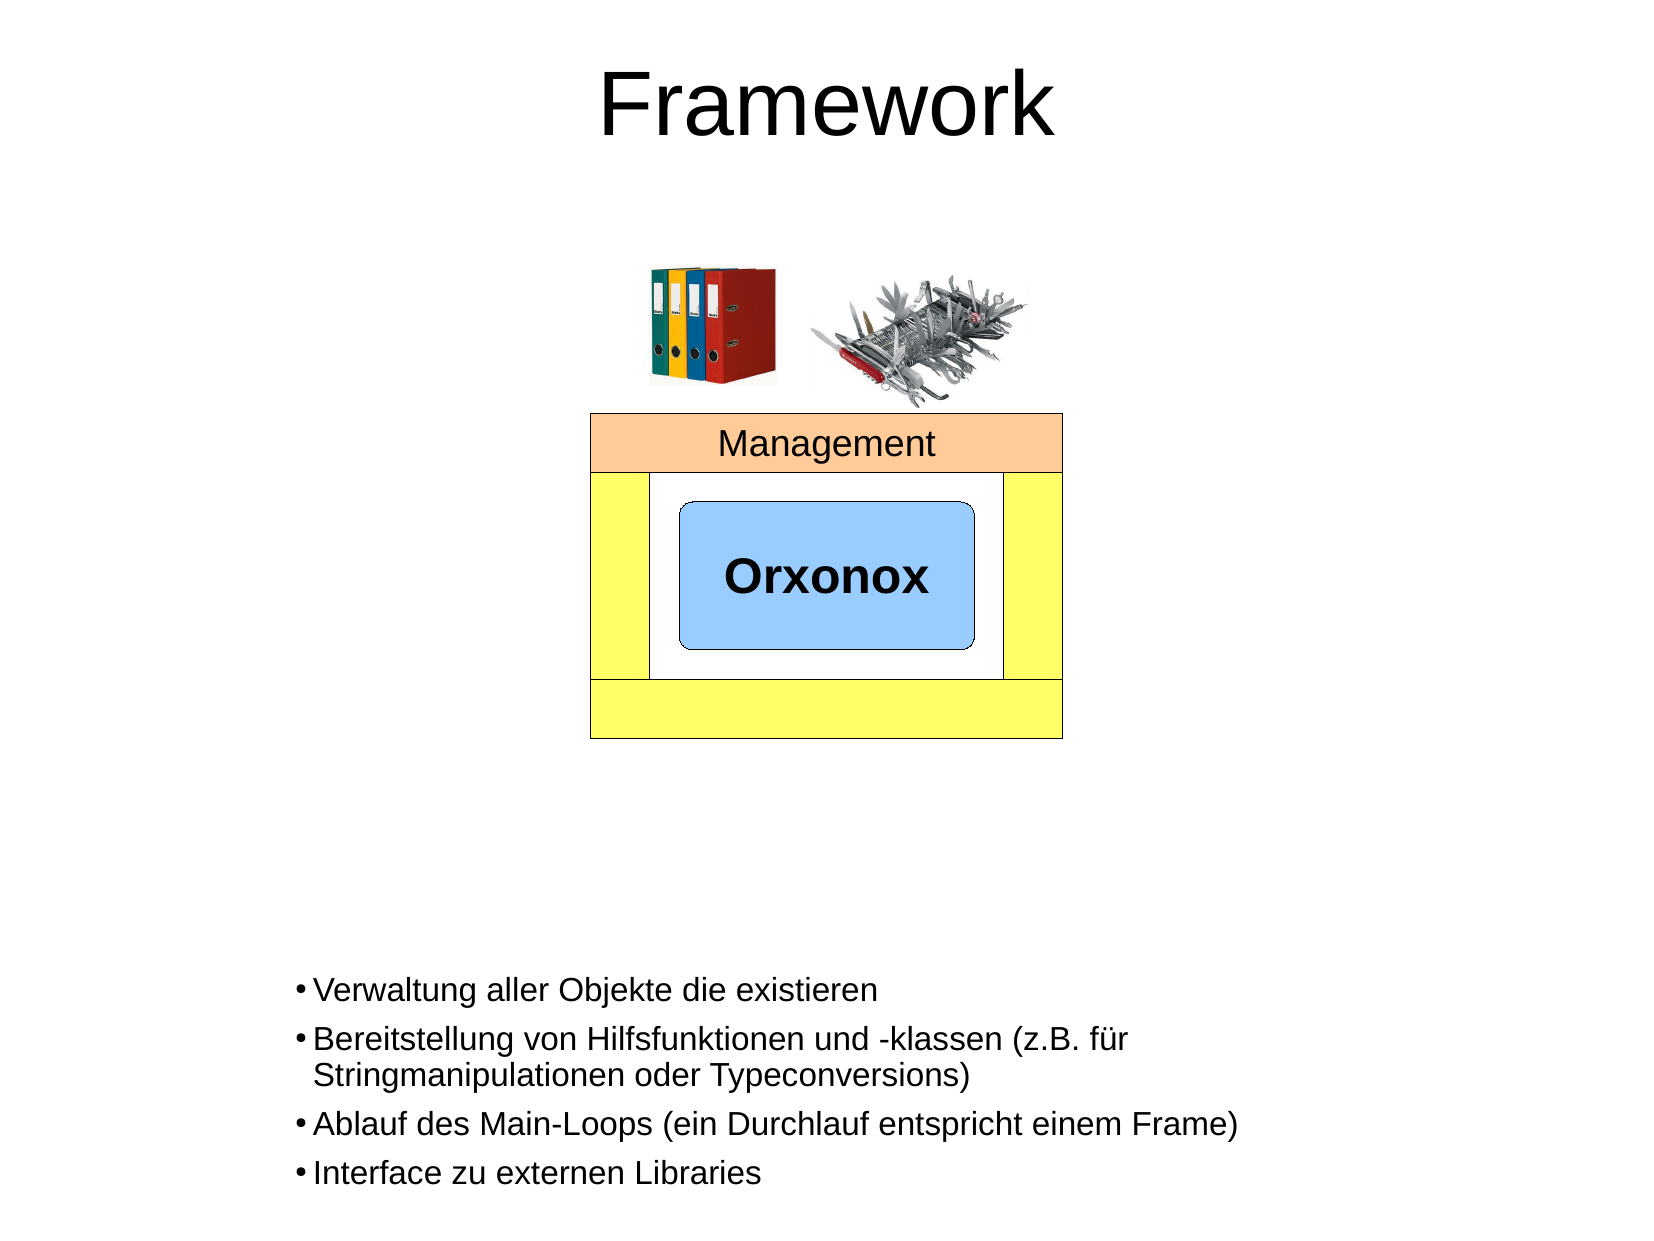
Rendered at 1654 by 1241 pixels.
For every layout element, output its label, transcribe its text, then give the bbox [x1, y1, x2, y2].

text_box Management [590, 413, 1063, 473]
title Framework [82, 0, 1571, 208]
text_box Verwaltung aller Objekte die existieren Bereitstellung von Hilfsfunktionen und -klassen (z.B. für Stringmanipulationen oder Typeconversions) Ablauf des Main-Loops (ein Durchlauf entspricht einem Frame) Interface zu externen Libraries [295, 971, 1359, 1211]
picture [649, 265, 777, 385]
text_box [590, 472, 1063, 739]
text_box Orxonox [679, 501, 975, 650]
picture [807, 265, 1034, 411]
